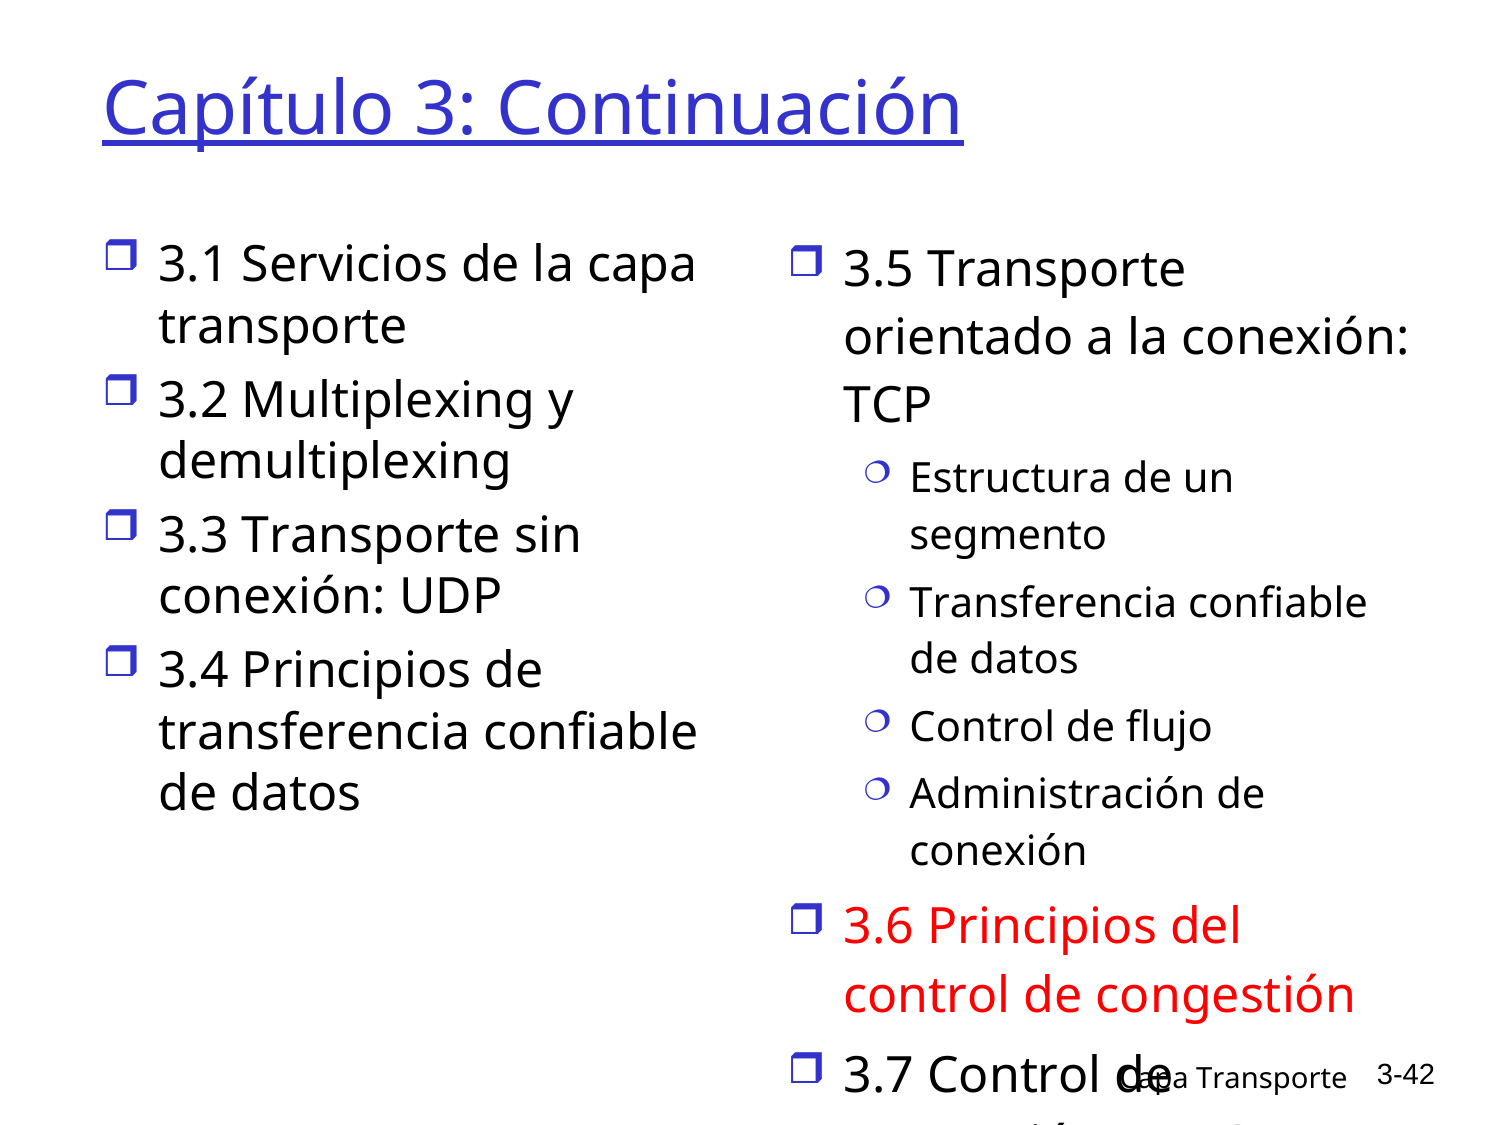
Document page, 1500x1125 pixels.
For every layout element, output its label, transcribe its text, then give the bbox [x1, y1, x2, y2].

list 3.5 Transporte orientado a la conexión: TCP Estructura de un segmento Transferencia confiable de datos Control de flujo Administración de conexión 3.6 Principios del control de congestión 3.7 Control de congestión en TCP [772, 224, 1426, 1060]
list 3.1 Servicios de la capa transporte 3.2 Multiplexing y demultiplexing 3.3 Transporte sin conexión: UDP 3.4 Principios de transferencia confiable de datos [87, 224, 741, 983]
title Capítulo 3: Continuación [87, 15, 1426, 196]
